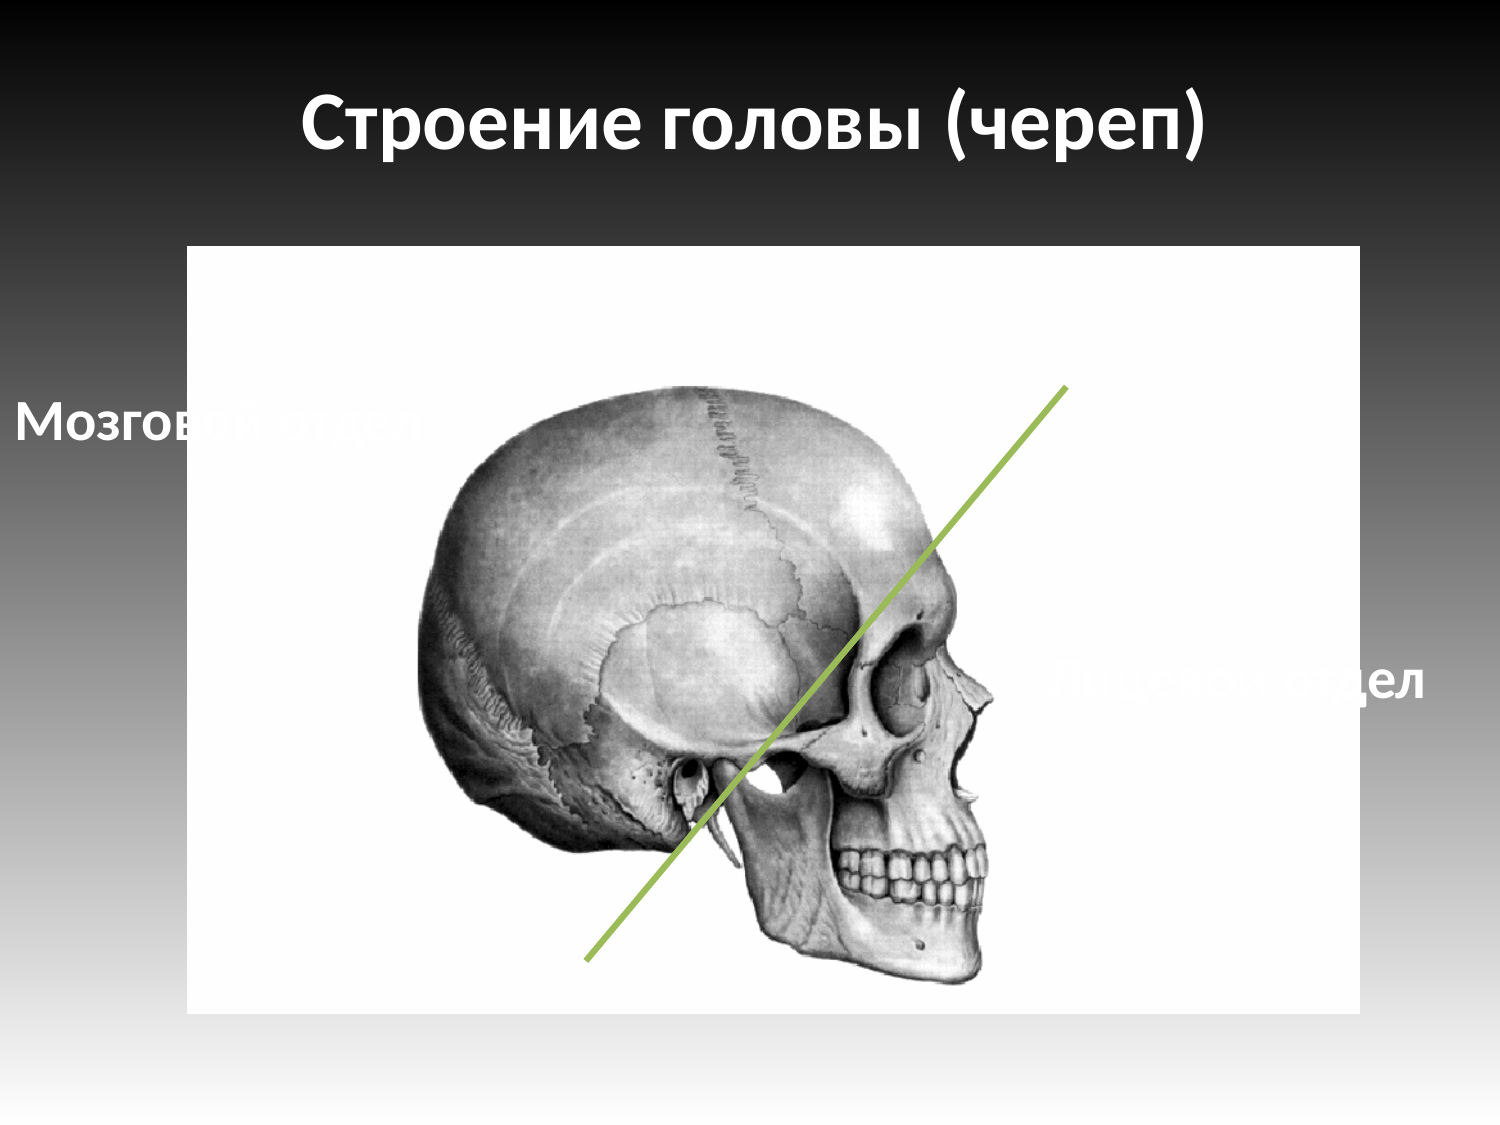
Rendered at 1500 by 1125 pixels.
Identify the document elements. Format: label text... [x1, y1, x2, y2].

text_box Мозговой отдел [0, 375, 469, 460]
text_box Лицевой отдел [1031, 632, 1454, 718]
picture [187, 246, 1360, 1014]
text_box Строение головы (череп) [199, 58, 1313, 174]
